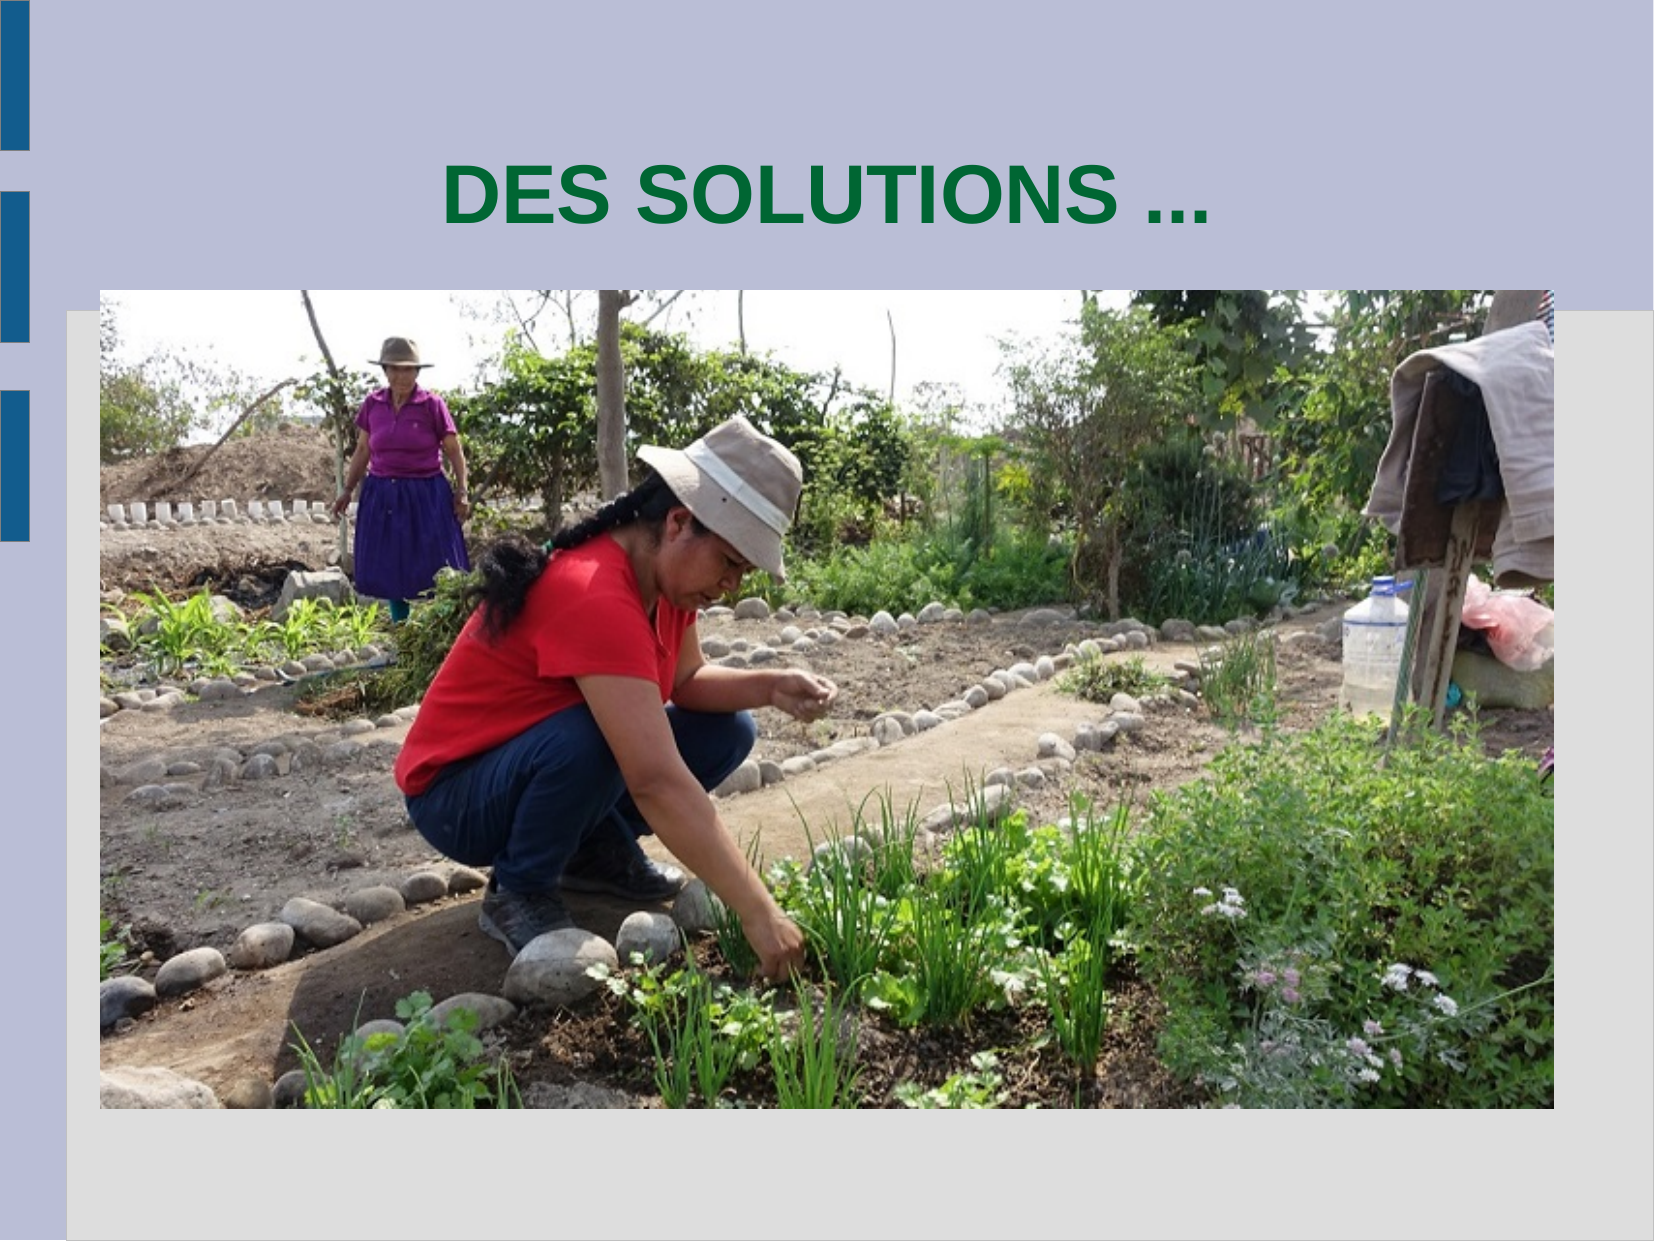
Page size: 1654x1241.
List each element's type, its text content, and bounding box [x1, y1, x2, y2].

title DES SOLUTIONS ... [121, 91, 1534, 290]
picture [100, 290, 1554, 1109]
